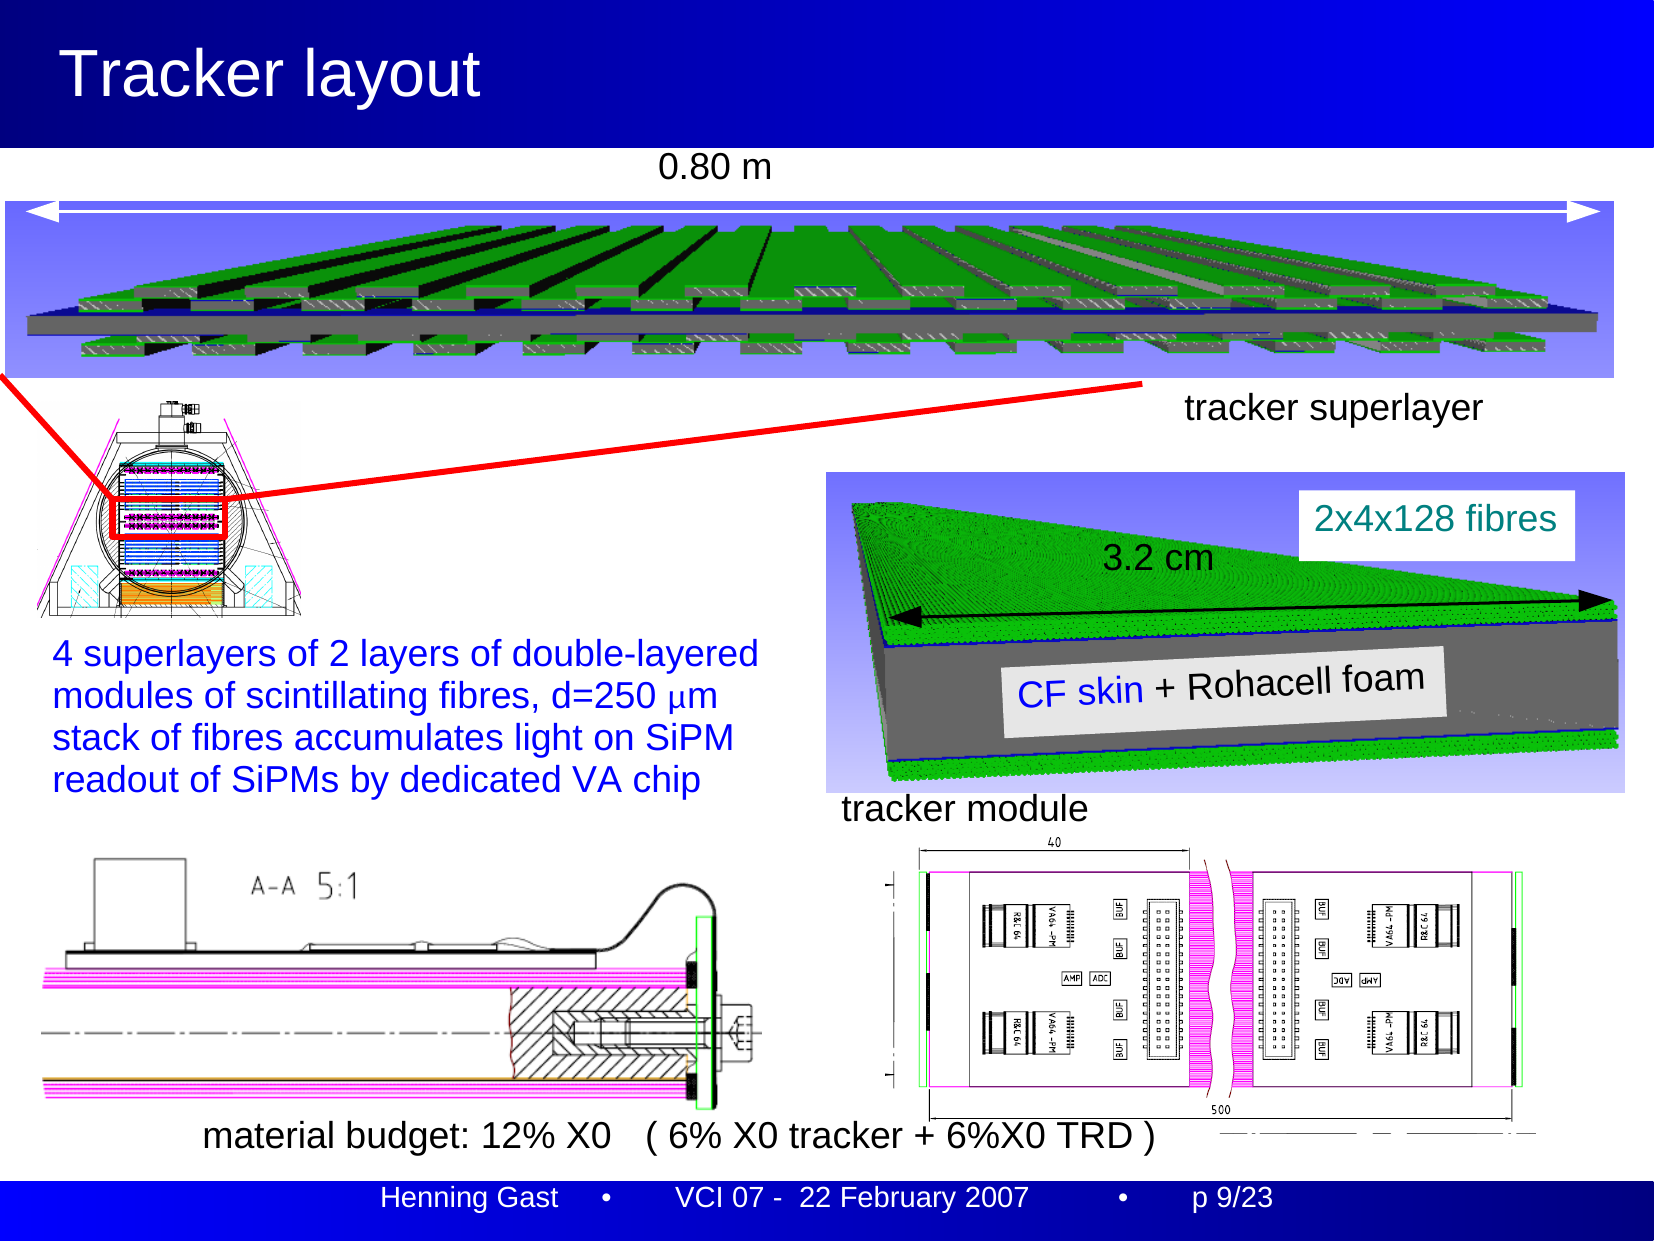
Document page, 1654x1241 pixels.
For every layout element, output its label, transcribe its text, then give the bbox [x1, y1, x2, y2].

picture [37, 422, 301, 618]
picture [5, 201, 1614, 378]
text_box 2x4x128 fibres [1299, 490, 1576, 562]
picture [41, 863, 762, 1152]
picture [37, 401, 301, 496]
title Tracker layout [0, 0, 1654, 148]
text_box CF skin + Rohacell foam [1001, 646, 1447, 739]
text_box 4 superlayers of 2 layers of double-layered modules of scintillating fibres, d=250 m stack of fibres accumulates light on SiPM readout of SiPMs by dedicated VA chip [37, 624, 776, 863]
text_box tracker superlayer [1169, 379, 1613, 451]
text_box 0.80 m [643, 138, 831, 209]
picture [826, 472, 1625, 793]
picture [885, 825, 1536, 1134]
text_box material budget: 12% X0 ( 6% X0 tracker + 6%X0 TRD ) [187, 1107, 1463, 1178]
picture [116, 502, 222, 534]
text_box 3.2 cm [1087, 529, 1276, 601]
picture [59, 201, 1566, 210]
text_box tracker module [826, 779, 1123, 851]
